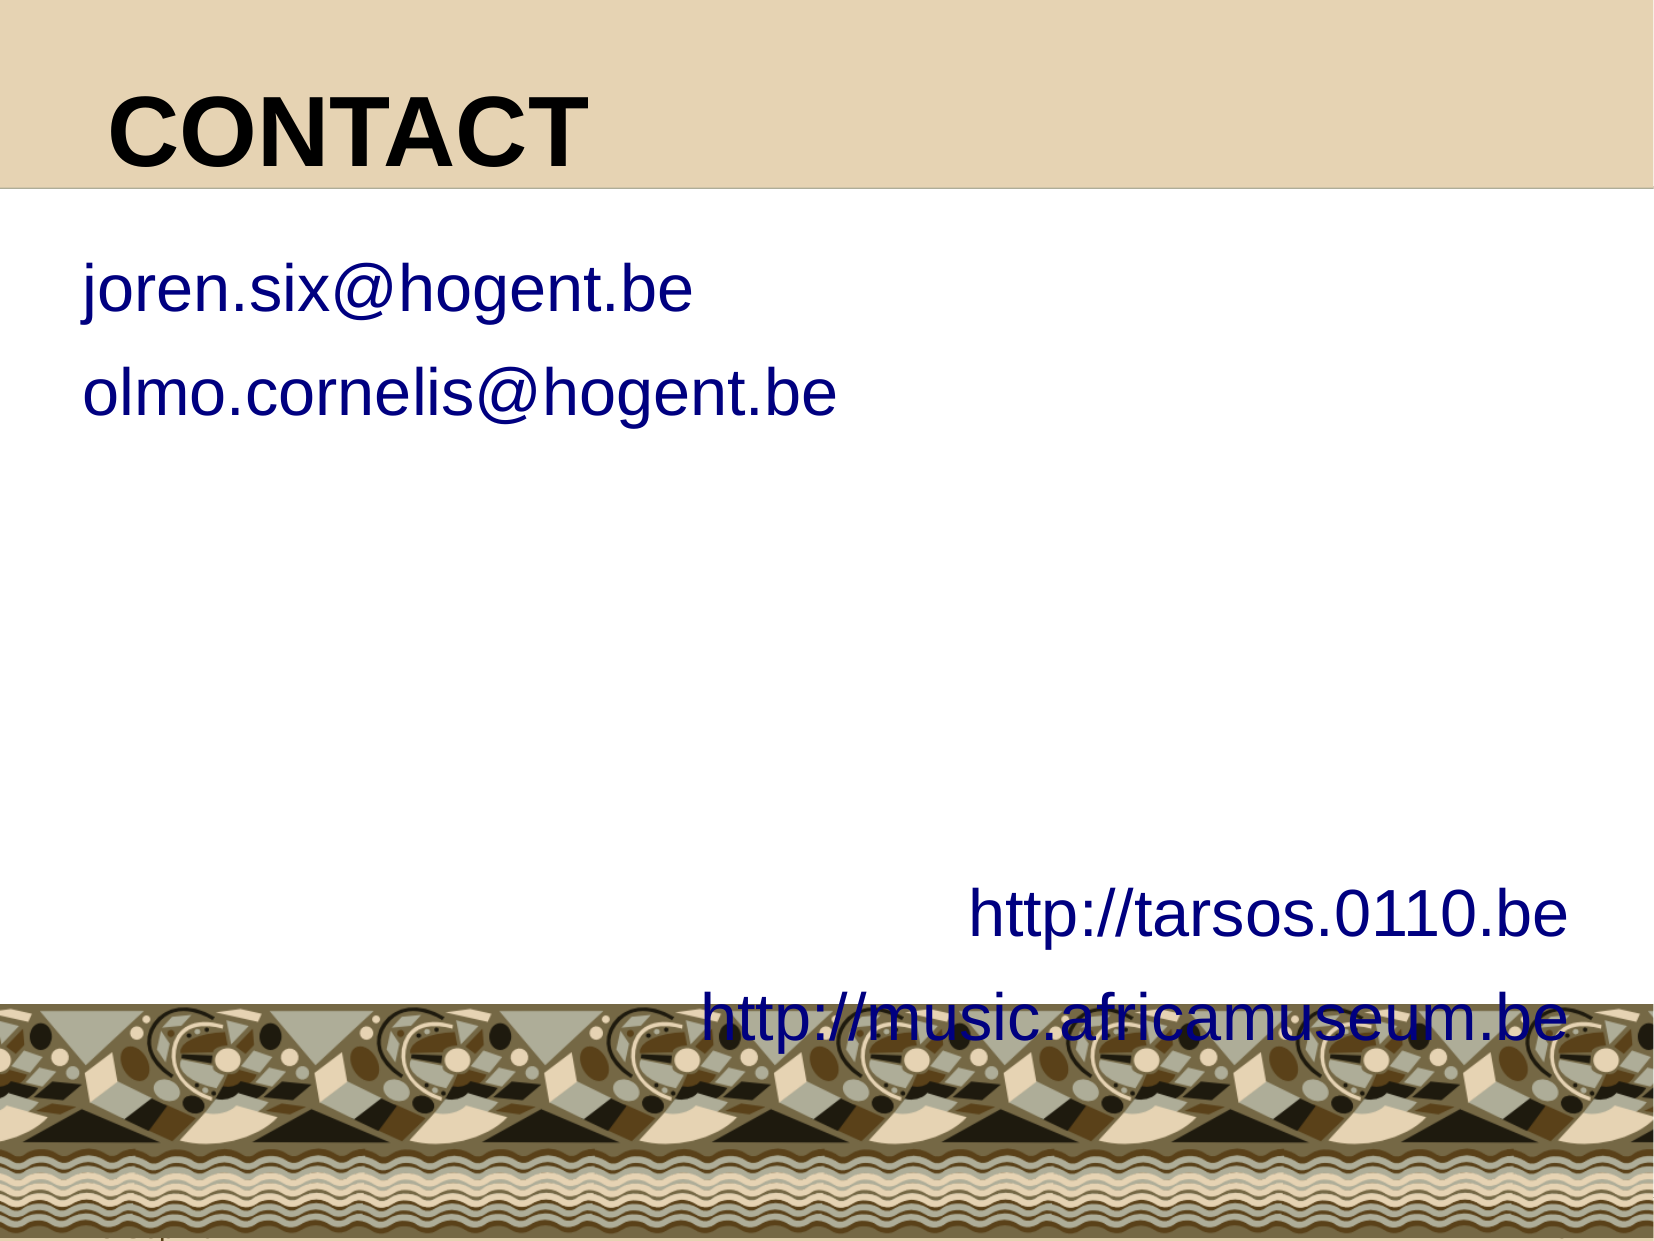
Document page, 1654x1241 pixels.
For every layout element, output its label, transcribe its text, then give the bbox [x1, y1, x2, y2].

title CONTACT [0, 0, 1654, 188]
list joren.six@hogent.be olmo.cornelis@hogent.be http://tarsos.0110.be http://music.africamuseum.be [82, 250, 1571, 1181]
picture [0, 1004, 1654, 1238]
